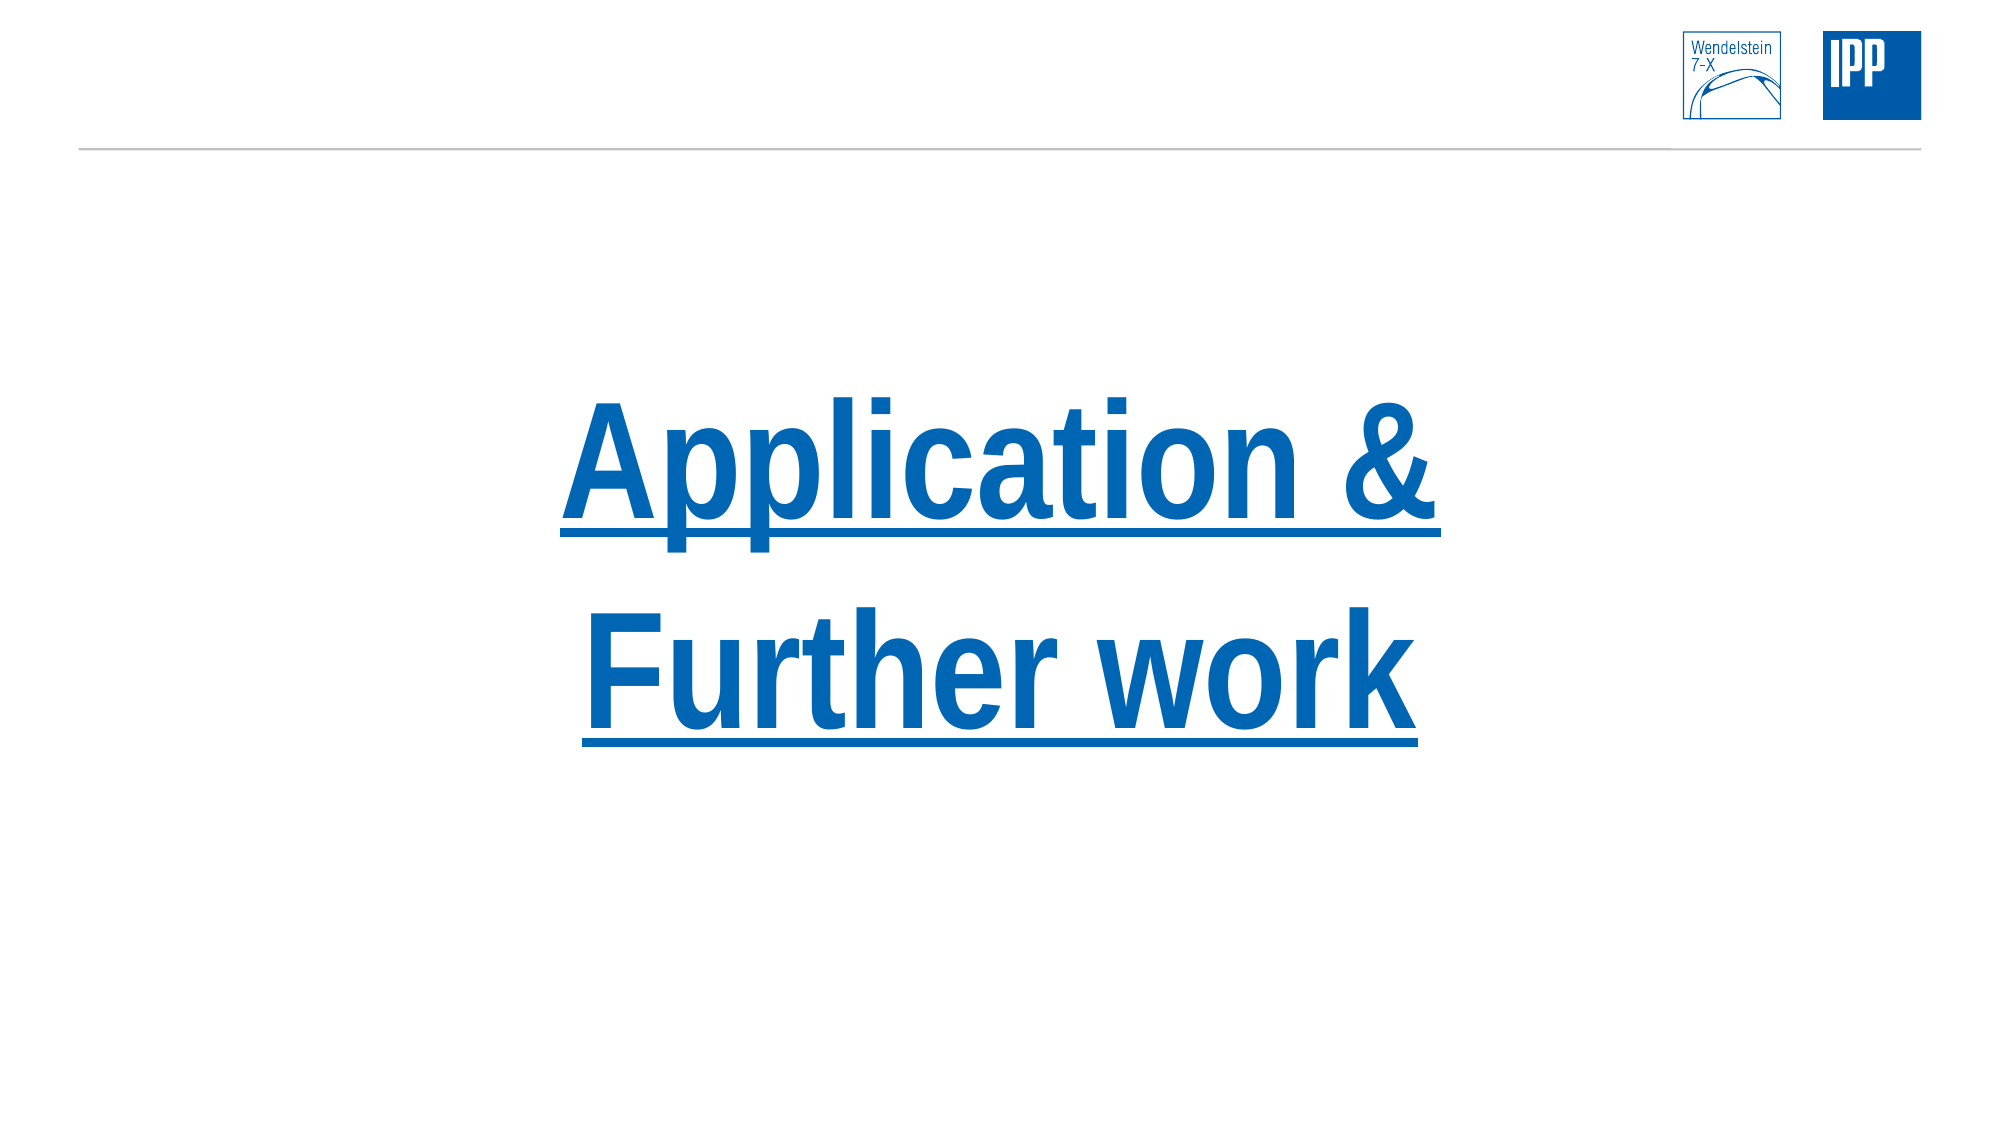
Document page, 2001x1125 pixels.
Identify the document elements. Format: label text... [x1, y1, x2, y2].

list Application & Further work [78, 374, 1922, 1125]
